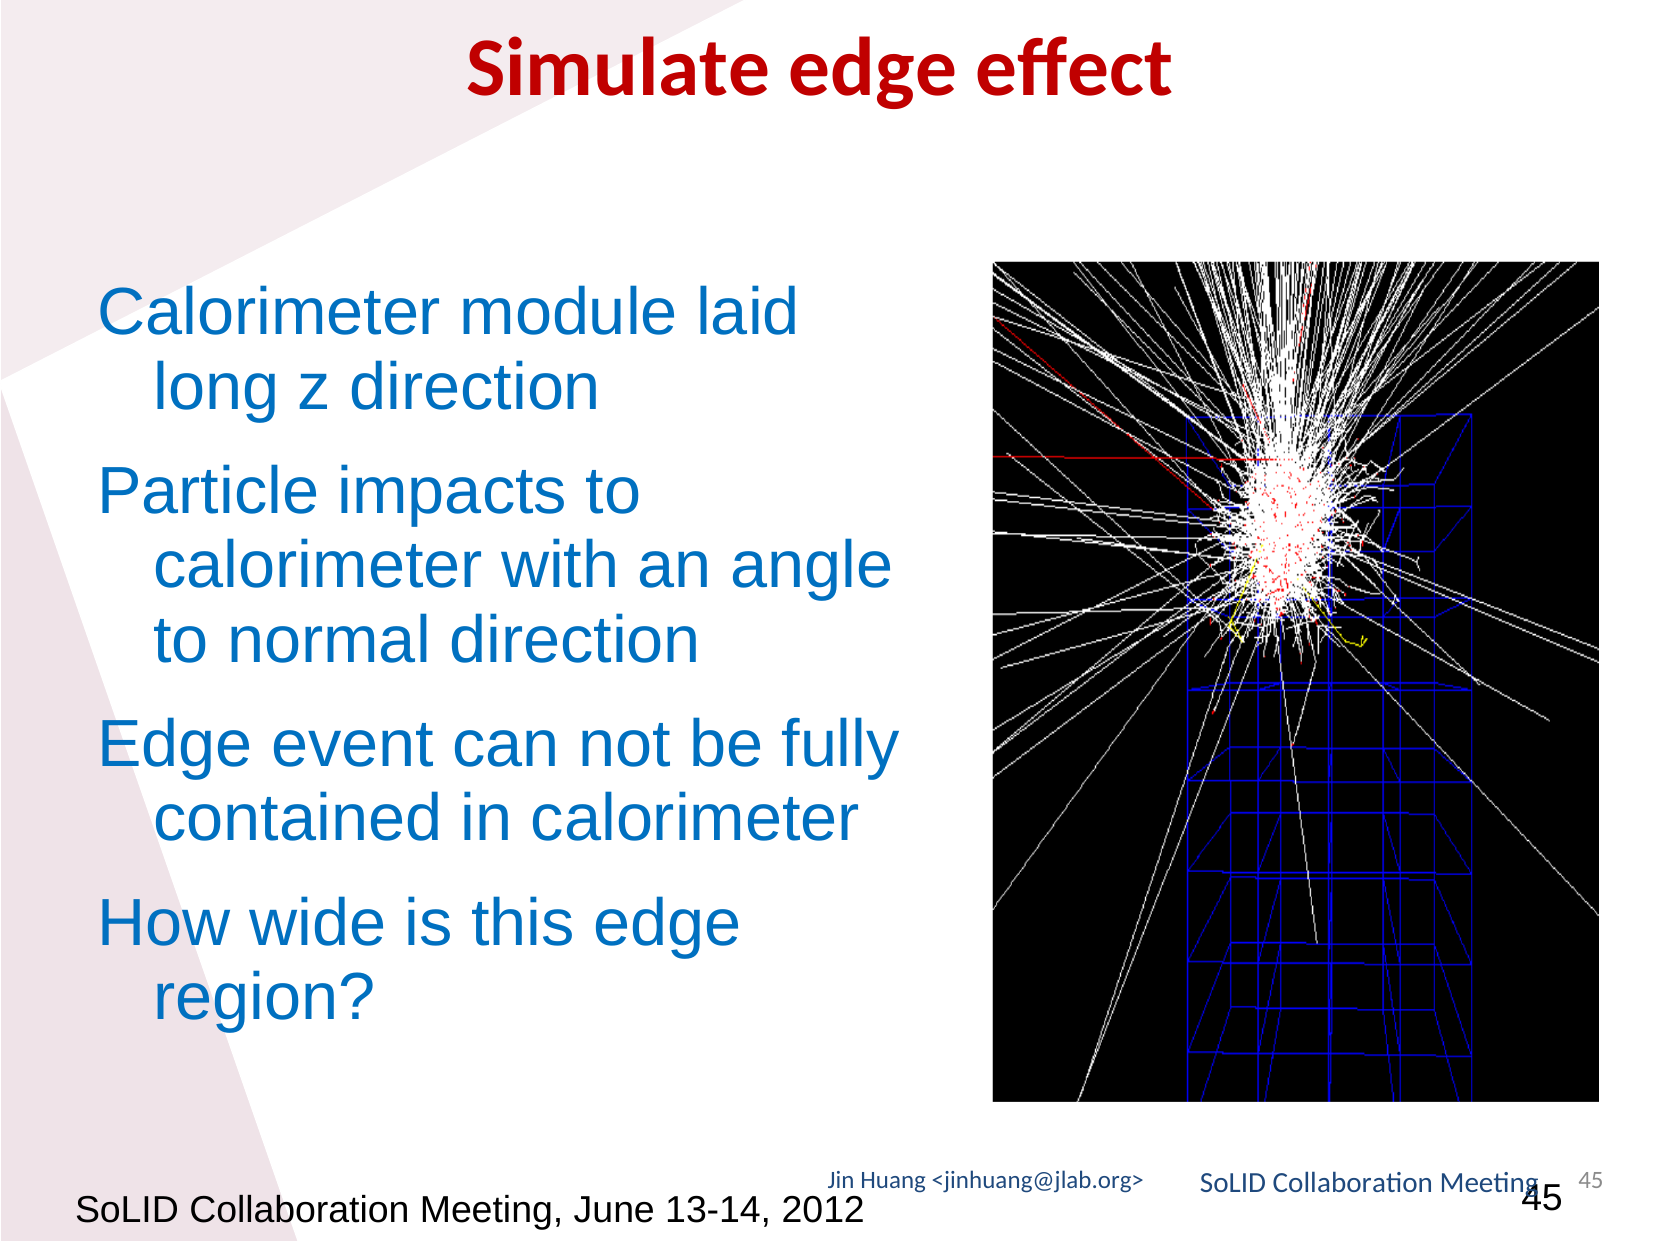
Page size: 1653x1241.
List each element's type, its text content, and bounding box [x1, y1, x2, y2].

list Calorimeter module laid long z direction Particle impacts to calorimeter with an angle to normal direction Edge event can not be fully contained in calorimeter How wide is this edge region? [82, 267, 951, 1087]
picture [992, 261, 1599, 1102]
title Simulate edge effect [68, 13, 1571, 152]
text_box Jin Huang <jinhuang@jlab.org> [812, 1158, 1185, 1225]
text_box <number> [1563, 1158, 1630, 1225]
text_box SoLID Collaboration Meeting [1185, 1158, 1563, 1225]
